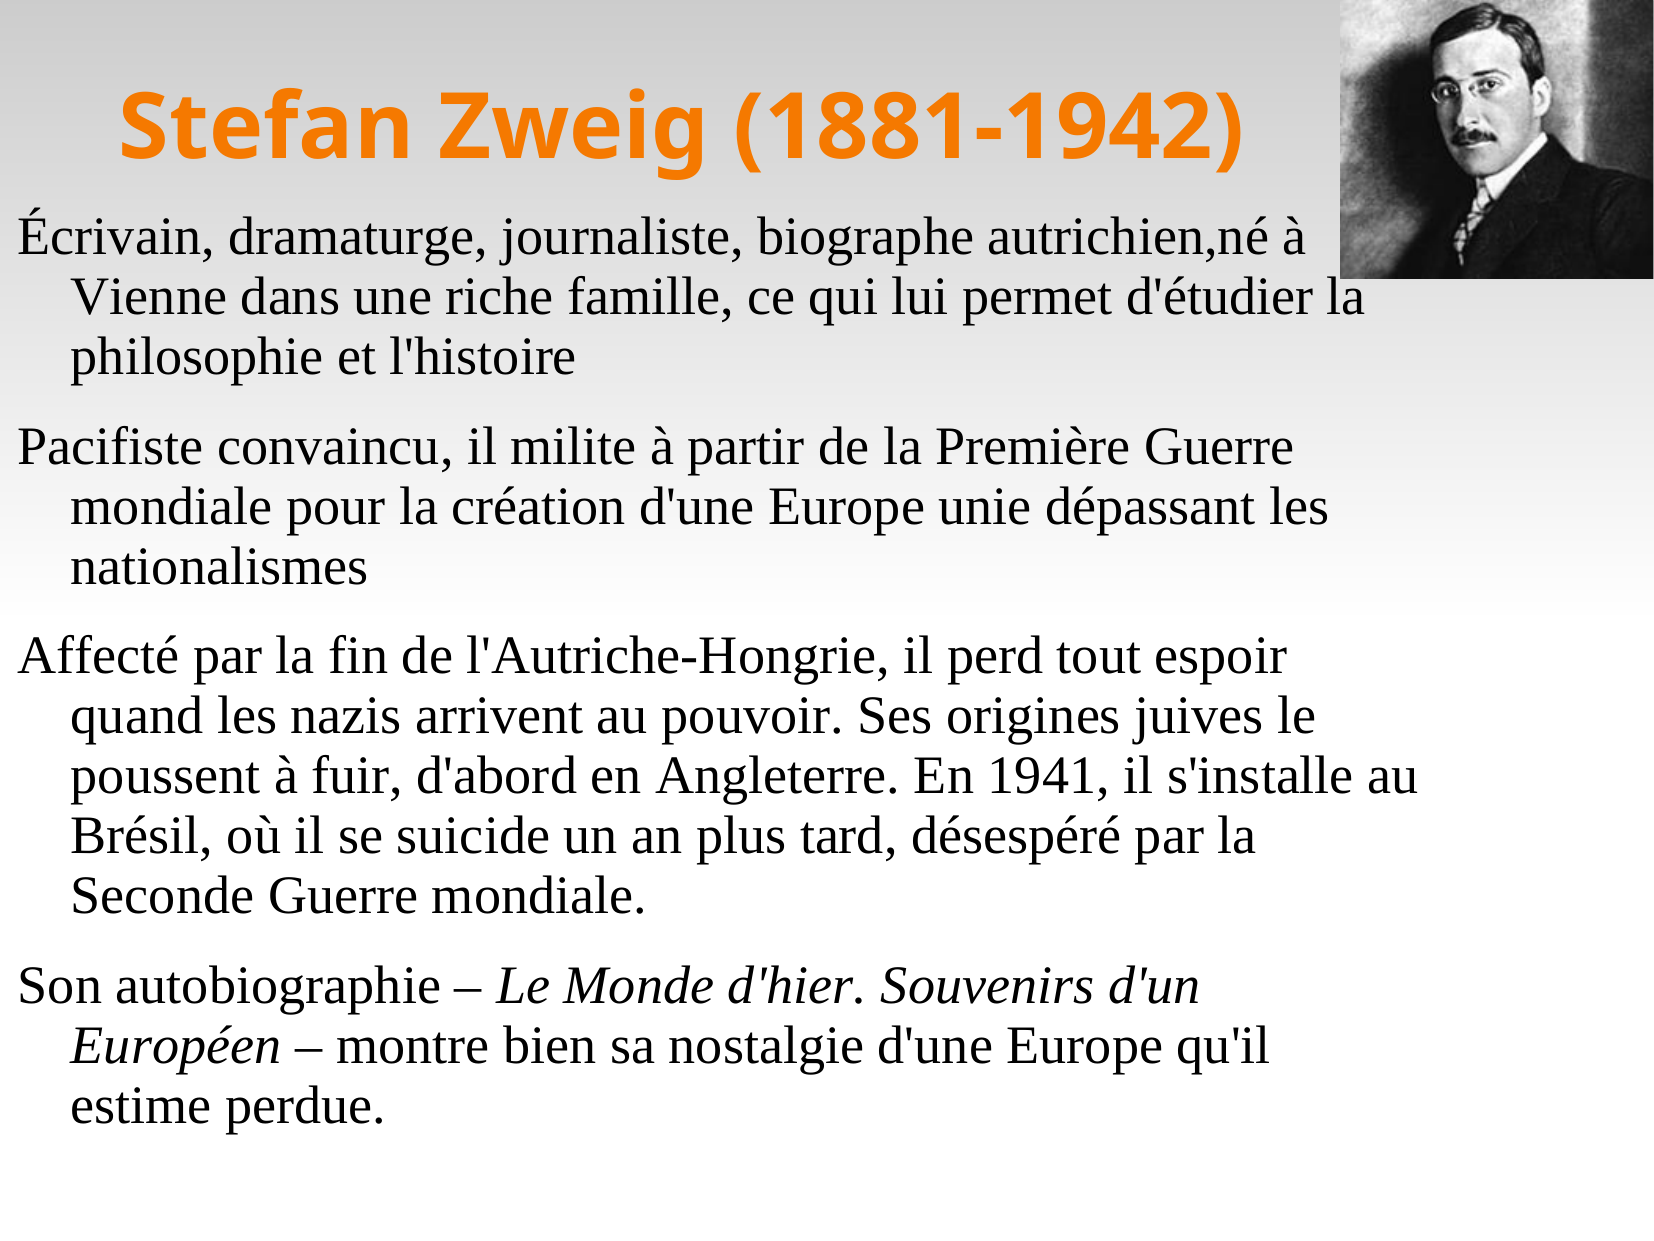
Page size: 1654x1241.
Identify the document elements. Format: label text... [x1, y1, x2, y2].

title Stefan Zweig (1881-1942) [88, 38, 1276, 206]
list Écrivain, dramaturge, journaliste, biographe autrichien,né à Vienne dans une riche famille, ce qui lui permet d'étudier la philosophie et l'histoire Pacifiste convaincu, il milite à partir de la Première Guerre mondiale pour la création d'une Europe unie dépassant les nationalismes Affecté par la fin de l'Autriche-Hongrie, il perd tout espoir quand les nazis arrivent au pouvoir. Ses origines juives le poussent à fuir, d'abord en Angleterre. En 1941, il s'installe au Brésil, où il se suicide un an plus tard, désespéré par la Seconde Guerre mondiale. Son autobiographie – Le Monde d'hier. Souvenirs d'un Européen – montre bien sa nostalgie d'une Europe qu'il estime perdue. [0, 206, 1424, 1213]
picture [1340, 0, 1654, 279]
